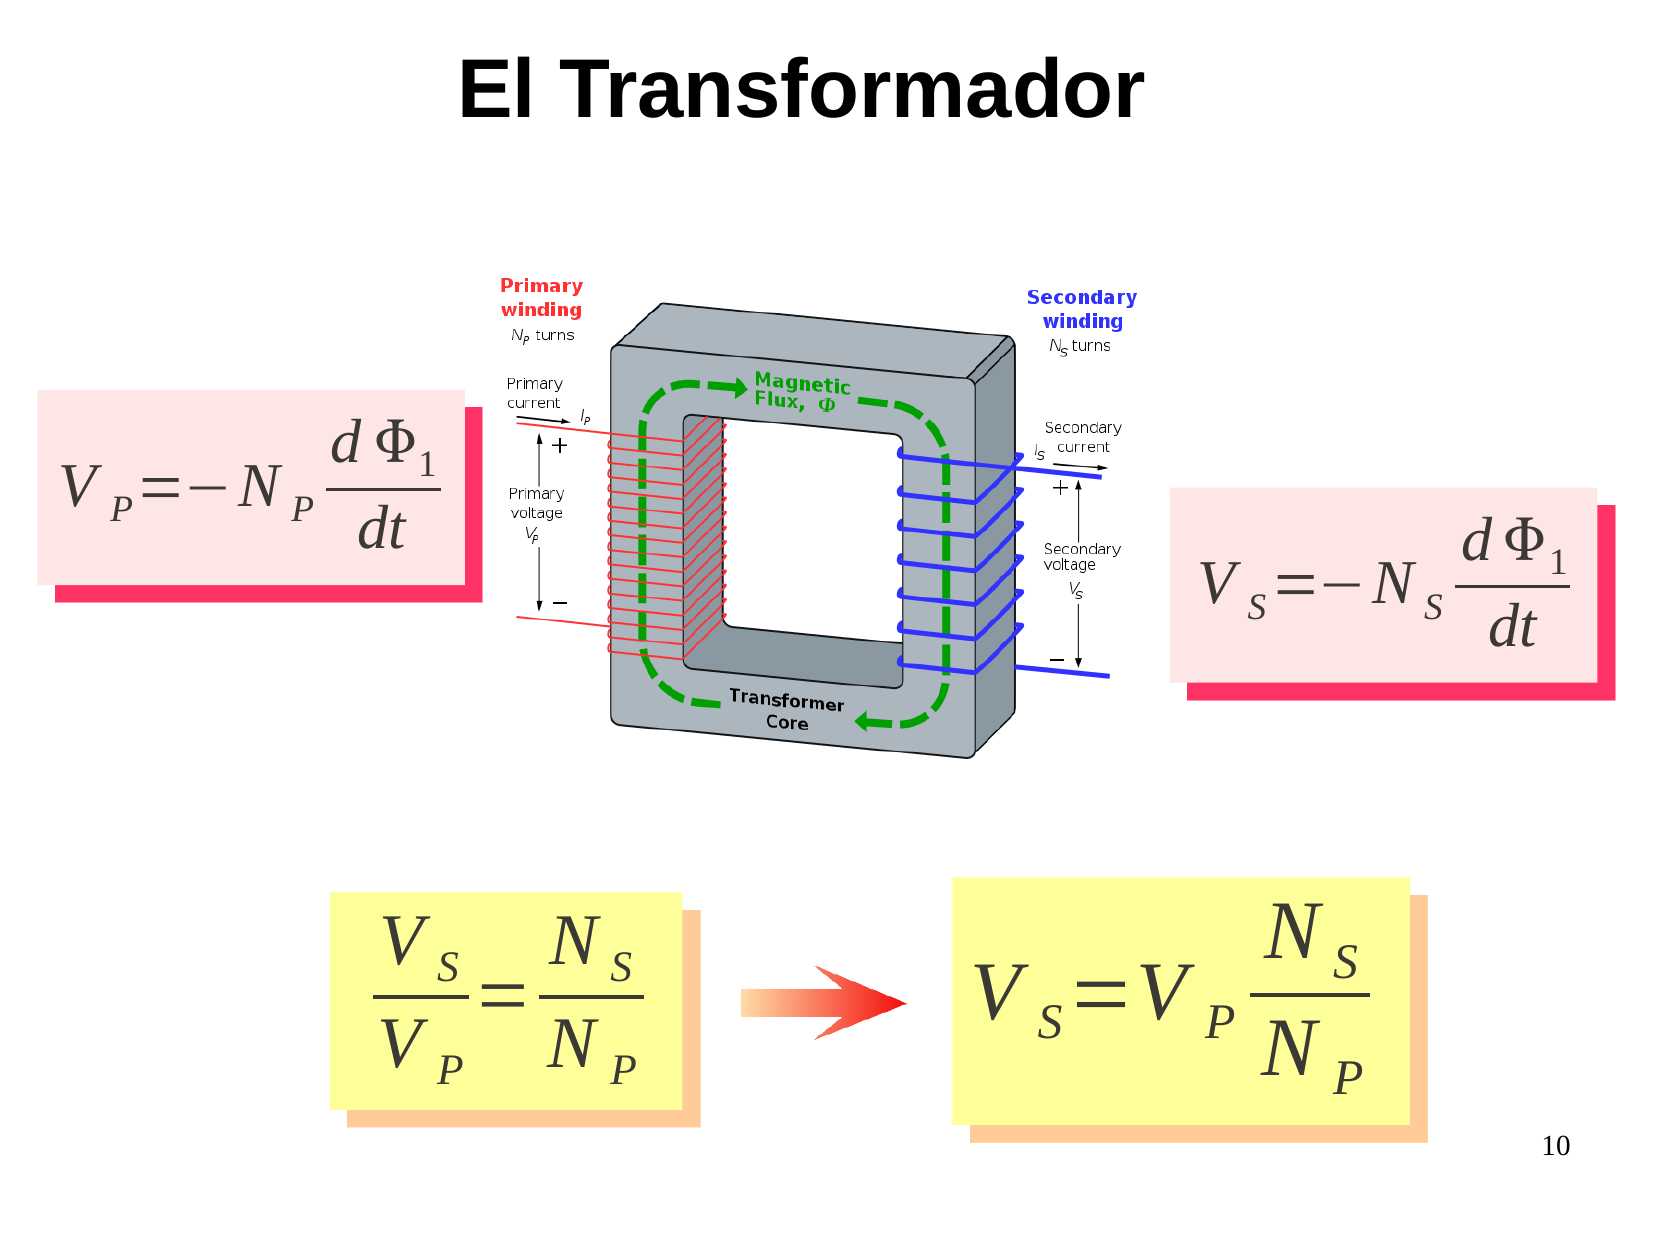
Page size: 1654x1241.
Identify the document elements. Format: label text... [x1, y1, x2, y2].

picture [487, 247, 1148, 796]
chart [964, 885, 1381, 1106]
picture [711, 944, 923, 1066]
chart [52, 406, 453, 563]
text_box [1169, 487, 1598, 683]
chart [363, 900, 653, 1094]
text_box [329, 892, 683, 1110]
text_box [952, 877, 1410, 1125]
text_box [37, 390, 465, 586]
text_box El Transformador [442, 34, 1186, 143]
chart [1191, 503, 1583, 661]
